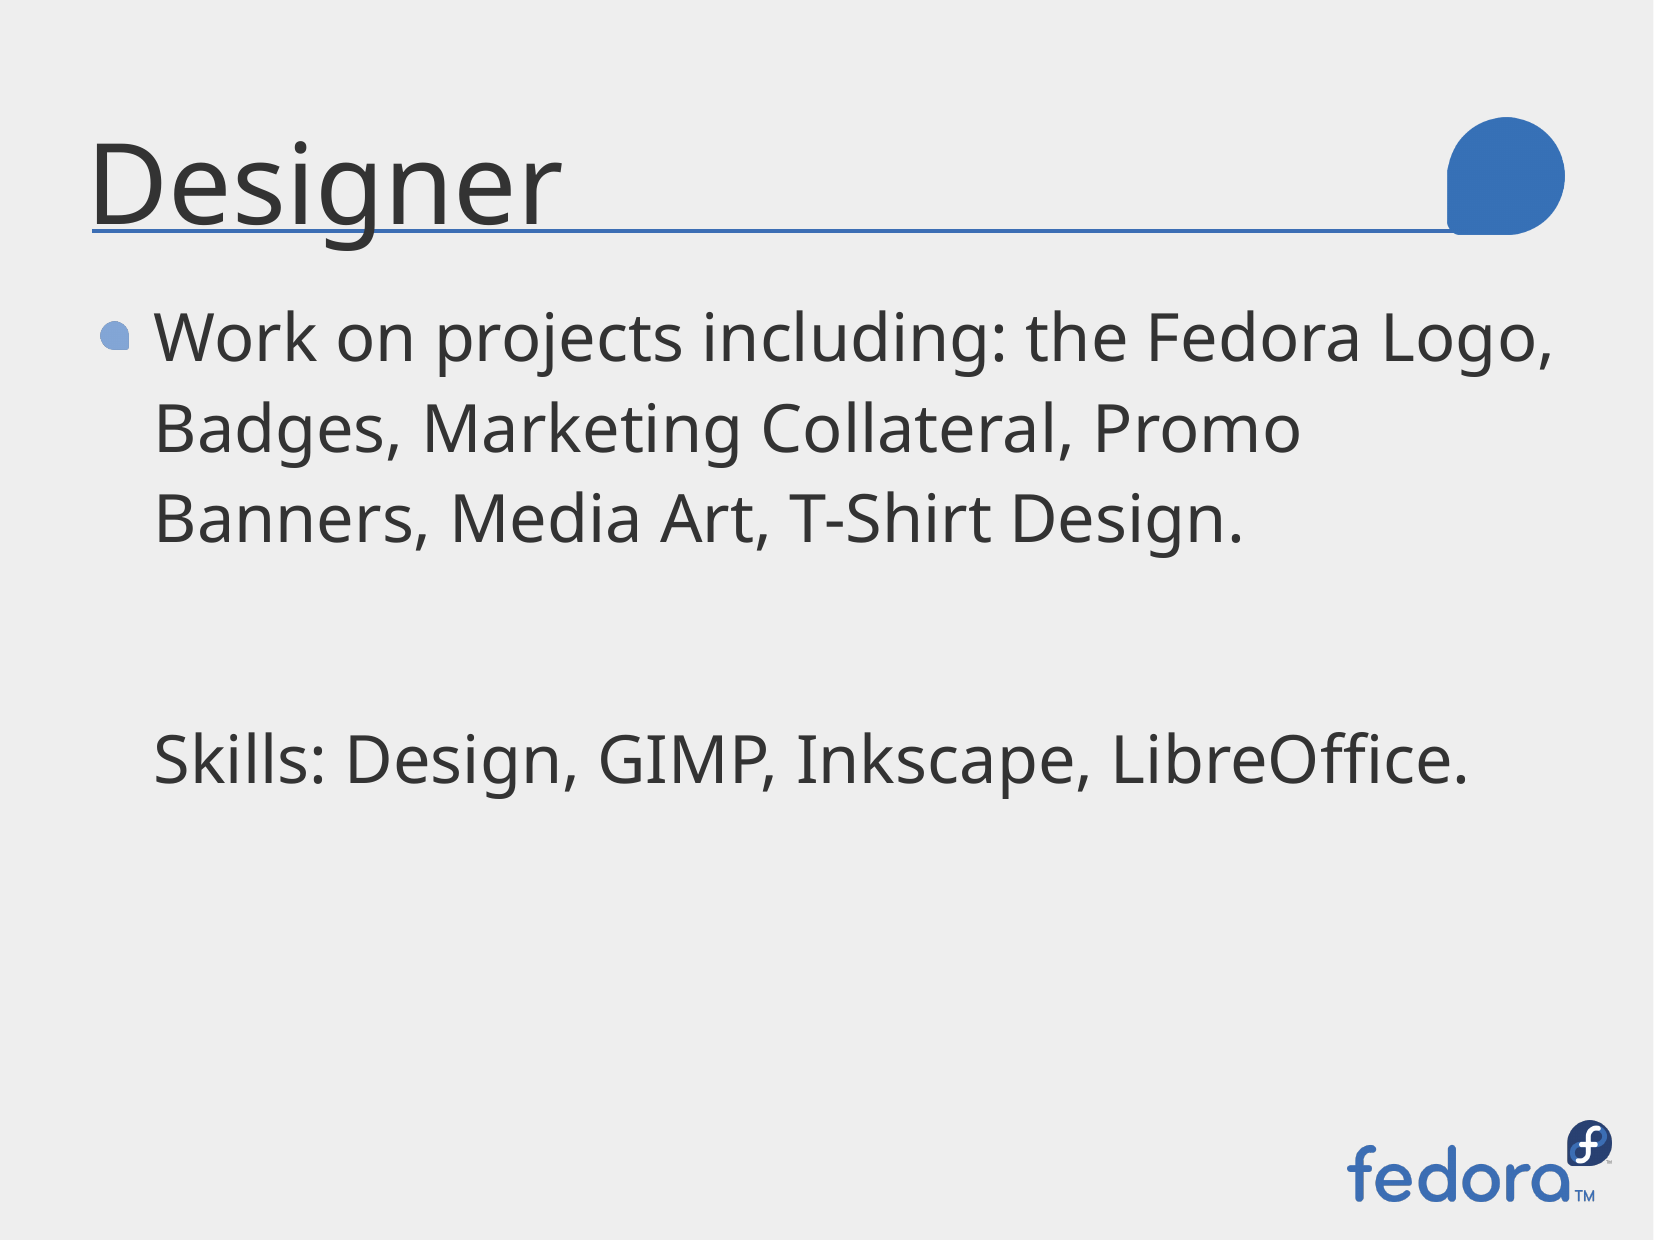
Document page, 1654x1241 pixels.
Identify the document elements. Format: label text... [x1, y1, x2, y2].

list Work on projects including: the Fedora Logo, Badges, Marketing Collateral, Promo Banners, Media Art, T-Shirt Design. Skills: Design, GIMP, Inkscape, LibreOffice. [82, 290, 1571, 1010]
title Designer [86, 111, 1575, 250]
picture [1347, 1120, 1612, 1202]
